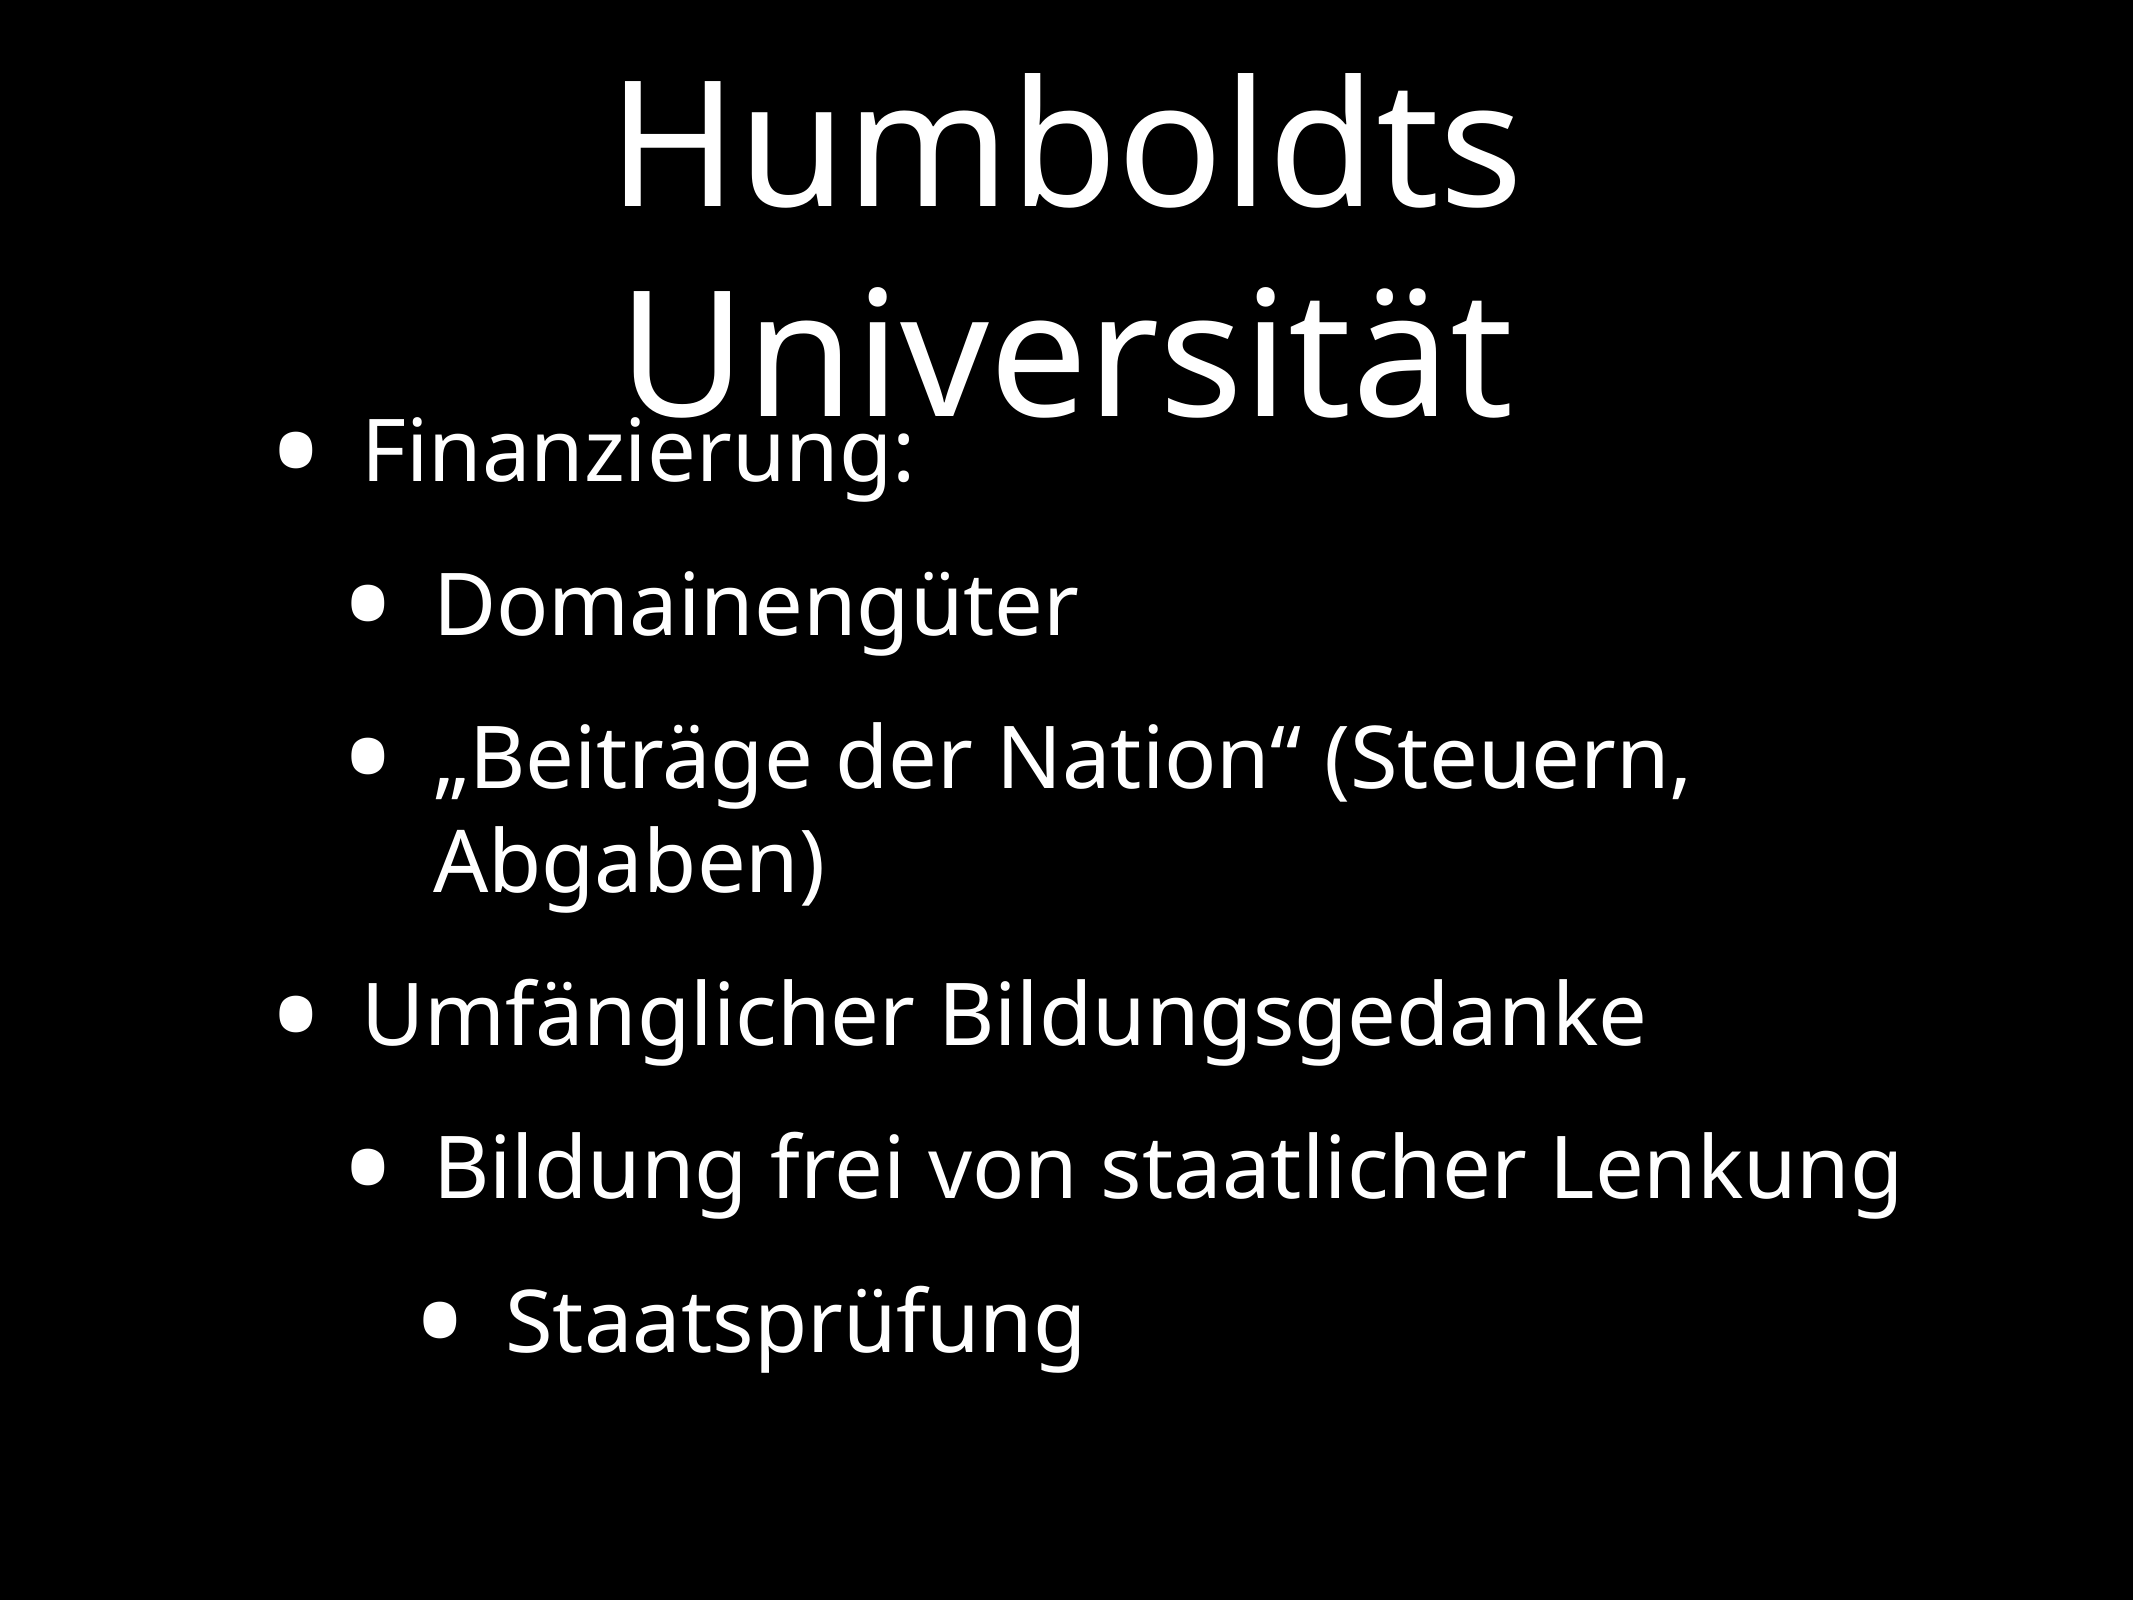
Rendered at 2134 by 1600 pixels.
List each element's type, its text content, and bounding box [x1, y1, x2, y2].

list Finanzierung: Domainengüter „Beiträge der Nation“ (Steuern, Abgaben) Umfänglicher Bildungsgedanke Bildung frei von staatlicher Lenkung Staatsprüfung [208, 331, 1925, 1434]
title Humboldts Universität [208, 41, 1925, 331]
